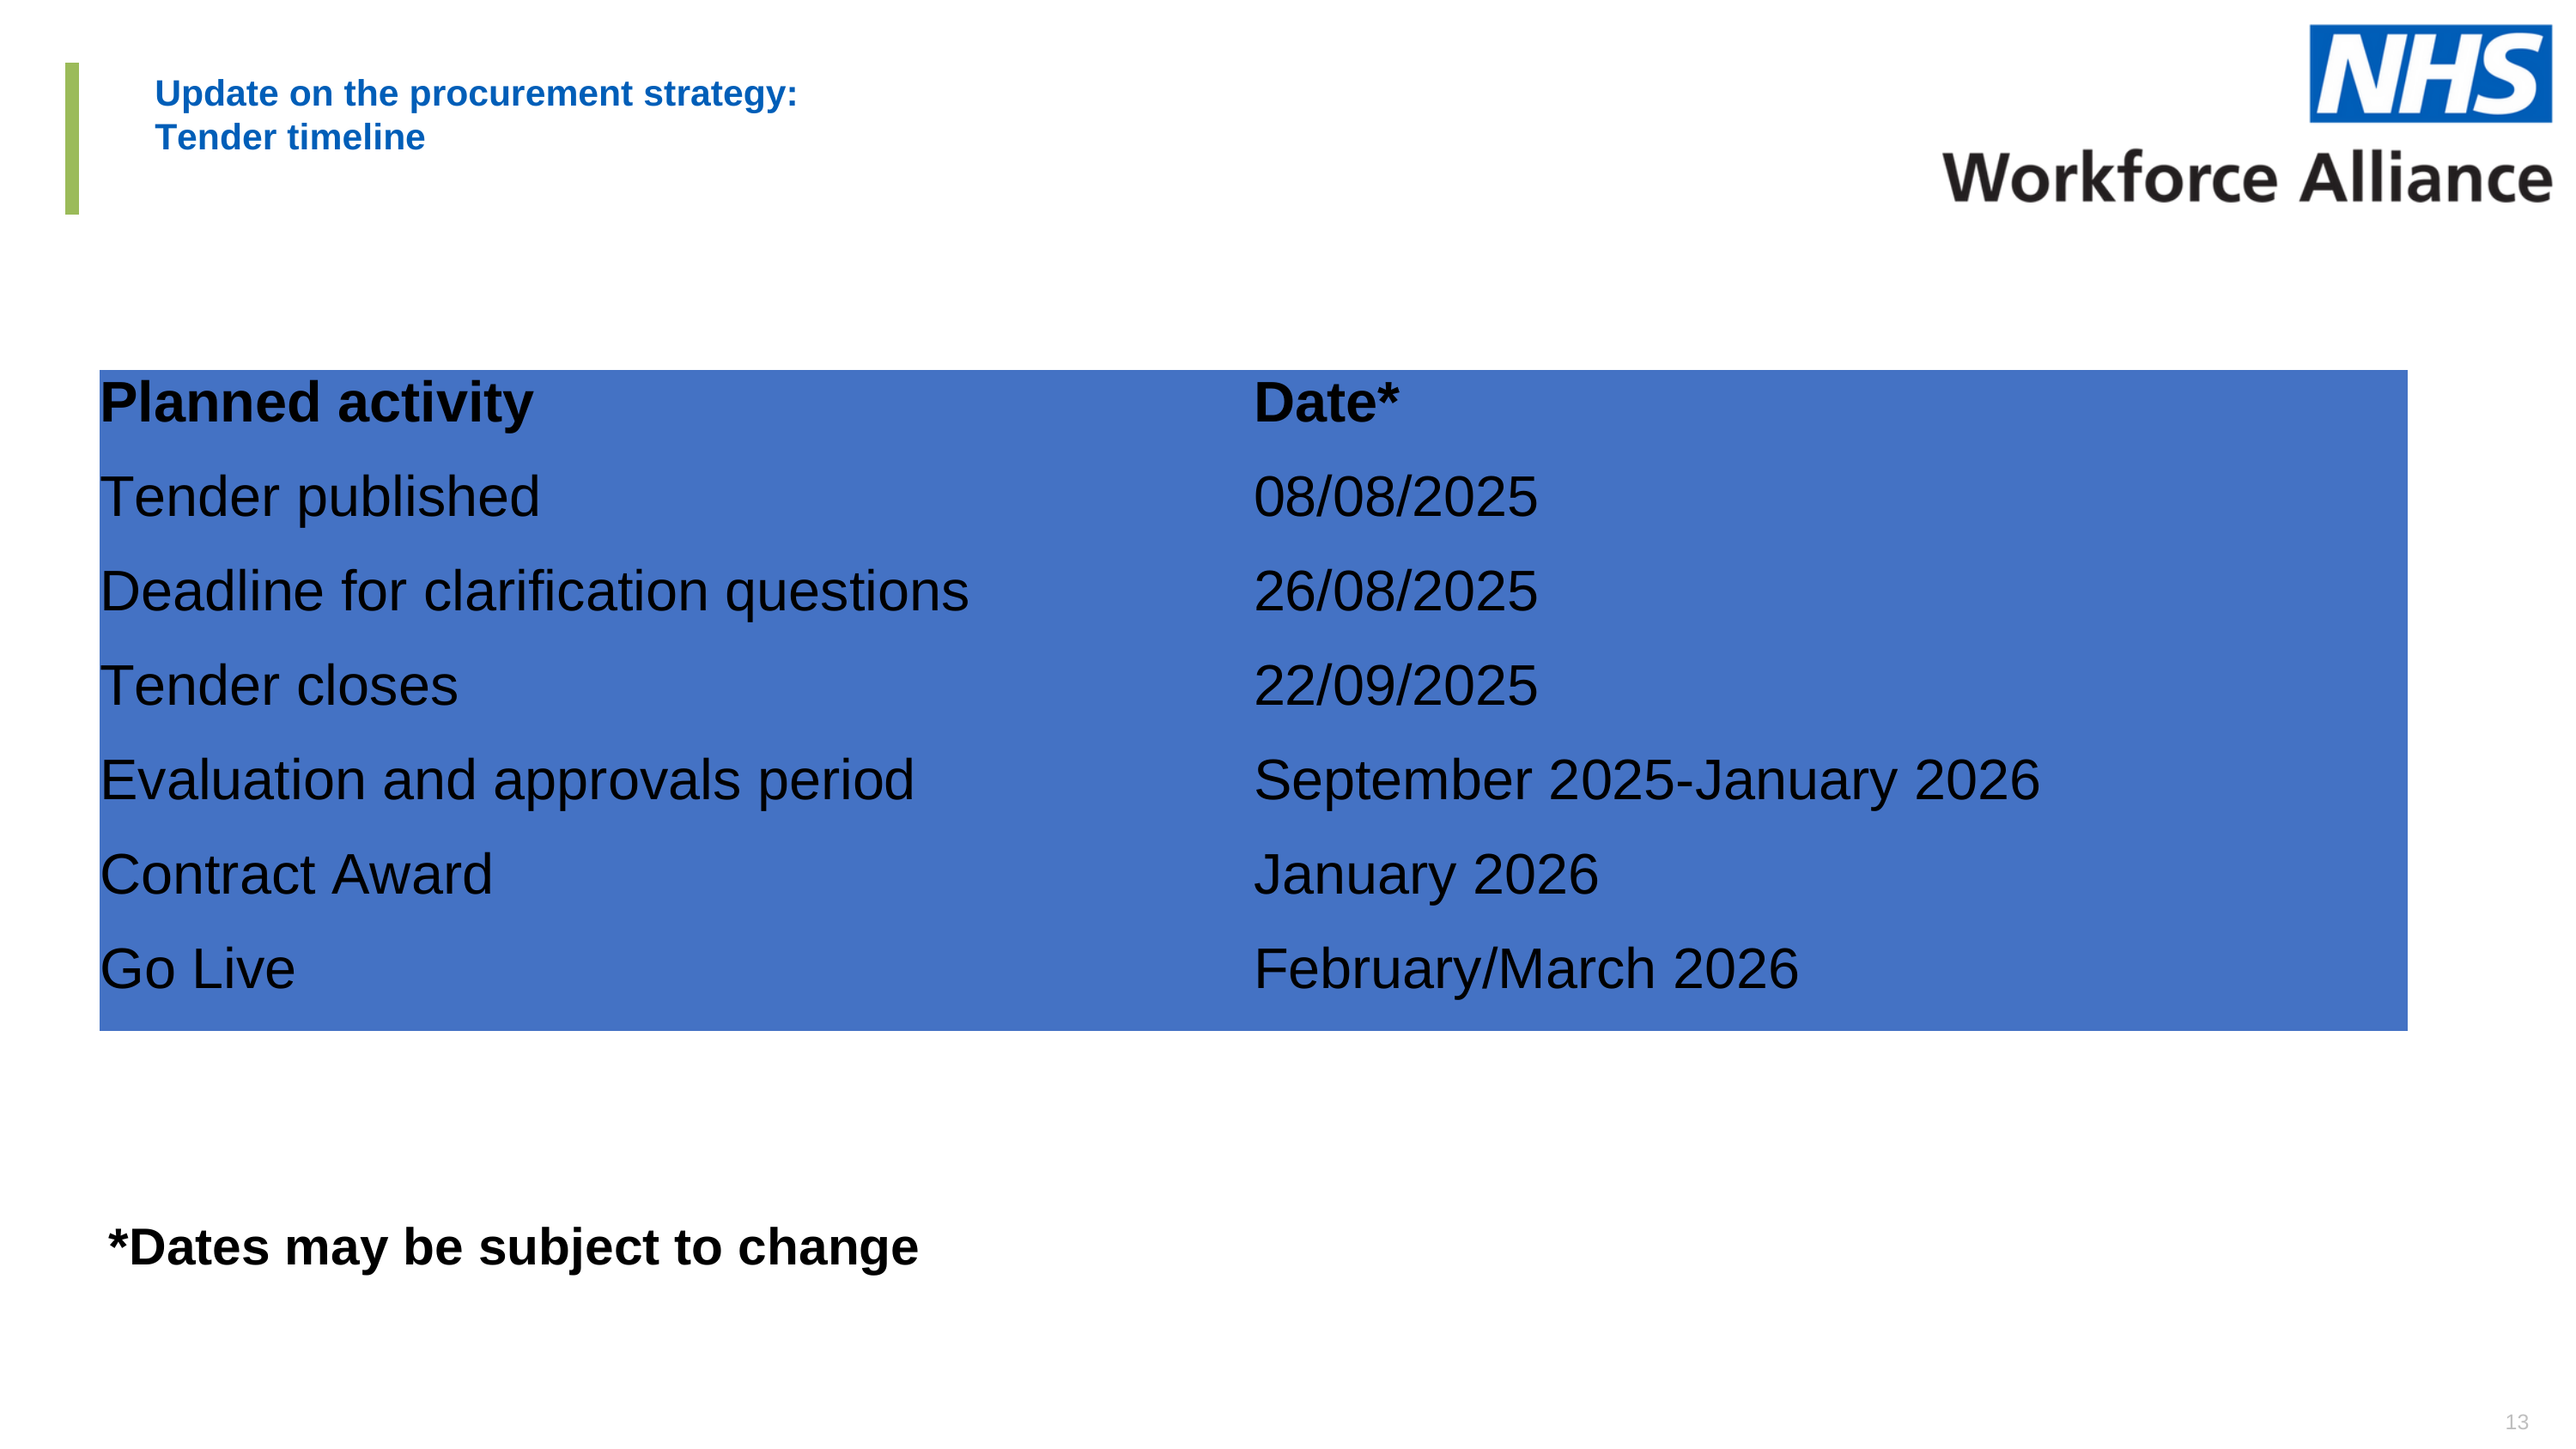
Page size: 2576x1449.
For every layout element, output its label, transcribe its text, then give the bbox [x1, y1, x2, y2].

table_cell 08/08/2025 [1254, 464, 2408, 559]
table_cell Tender published [100, 464, 1254, 559]
table_cell January 2026 [1254, 842, 2408, 937]
text_box *Dates may be subject to change [108, 1209, 2468, 1337]
table_header Planned activity [100, 370, 1254, 464]
text_box [1941, 23, 2555, 203]
table_cell September 2025-January 2026 [1254, 748, 2408, 842]
table_cell February/March 2026 [1254, 937, 2408, 1031]
list Update on the procurement strategy: Tender timeline [100, 63, 1941, 164]
table_cell 22/09/2025 [1254, 653, 2408, 748]
table_header Date* [1254, 370, 2408, 464]
table_cell 26/08/2025 [1254, 559, 2408, 653]
table_cell Evaluation and approvals period [100, 748, 1254, 842]
table_cell Go Live [100, 937, 1254, 1031]
table_cell Contract Award [100, 842, 1254, 937]
table_cell Deadline for clarification questions [100, 559, 1254, 653]
table_cell Tender closes [100, 653, 1254, 748]
